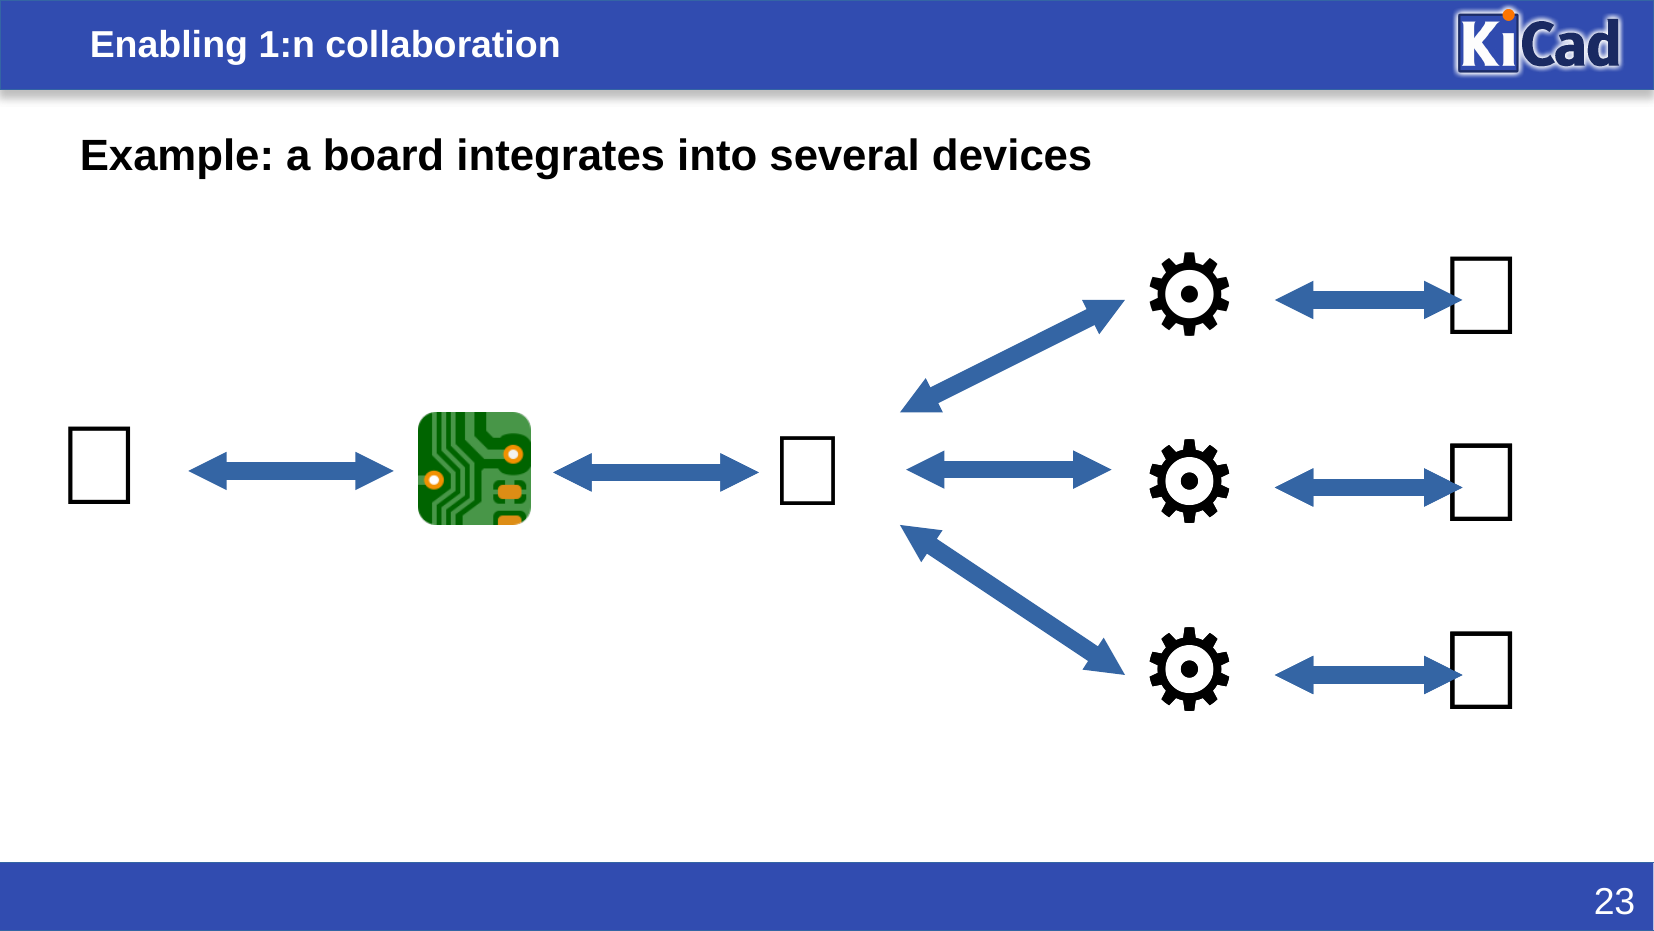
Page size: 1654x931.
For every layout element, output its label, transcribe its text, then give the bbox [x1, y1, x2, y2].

text_box ⚙️ [1125, 600, 1295, 741]
text_box 👤 [1425, 412, 1613, 553]
picture [1412, 0, 1654, 92]
text_box <number> [1387, 873, 1651, 931]
text_box 👤 [1424, 224, 1613, 366]
text_box 📁 [755, 407, 938, 563]
text_box [0, 862, 1654, 931]
text_box [1200, 90, 1654, 226]
text_box 👤 [1425, 600, 1613, 741]
picture [418, 412, 531, 525]
text_box 📁 [922, 555, 938, 563]
text_box Enabling 1:n collaboration [0, 0, 1412, 90]
text_box 👤 [43, 395, 231, 536]
text_box ⚙️ [1124, 224, 1295, 366]
text_box ⚙️ [1125, 412, 1295, 553]
text_box Example: a board integrates into several devices [65, 123, 1109, 188]
